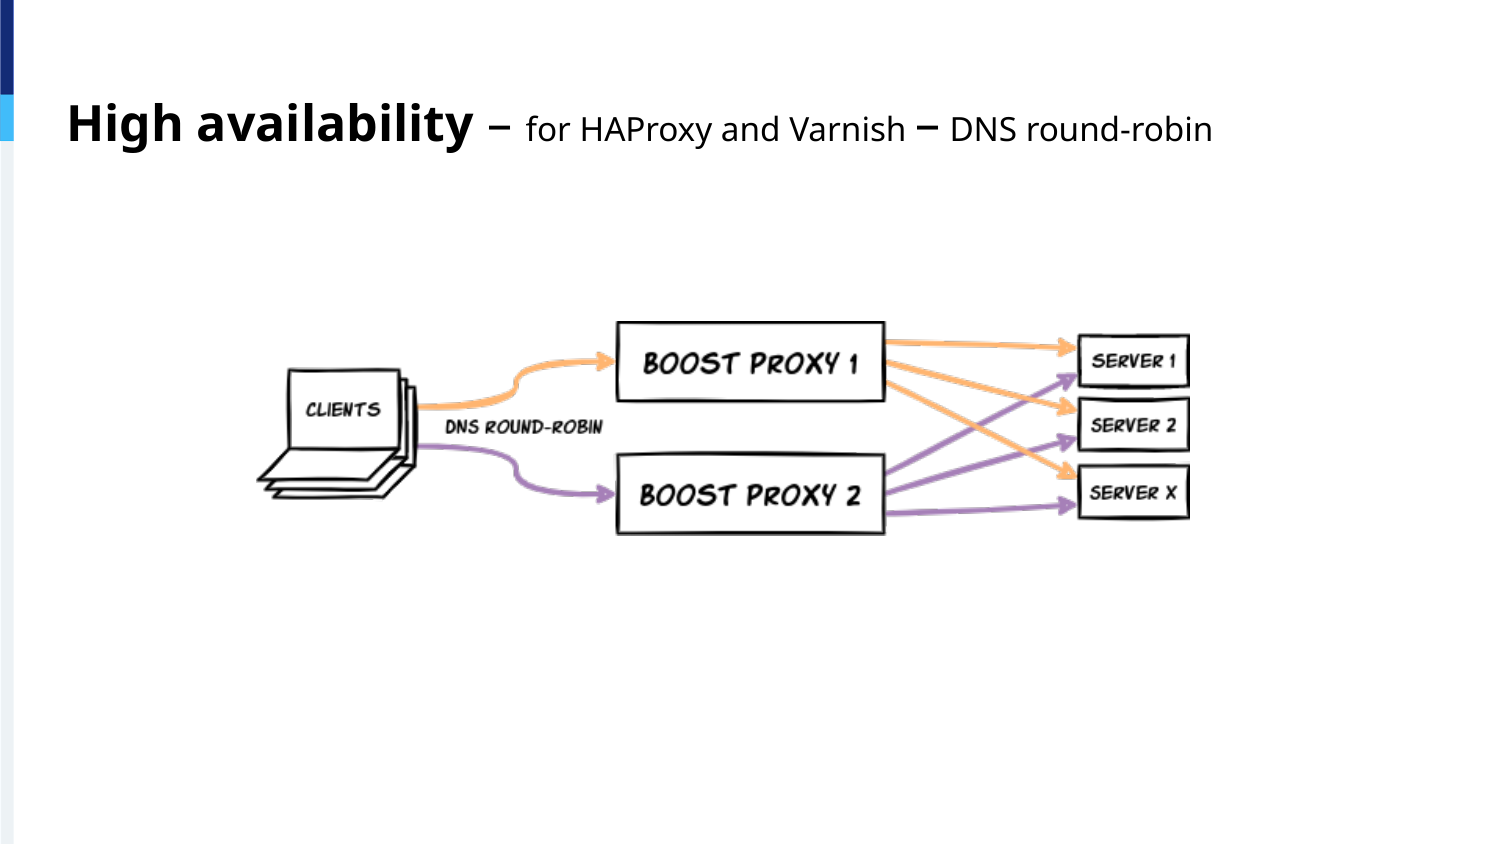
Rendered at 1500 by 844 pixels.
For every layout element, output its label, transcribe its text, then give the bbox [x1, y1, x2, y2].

picture [0, 0, 1500, 844]
title High availability – for HAProxy and Varnish – DNS round-robin [51, 76, 1449, 171]
